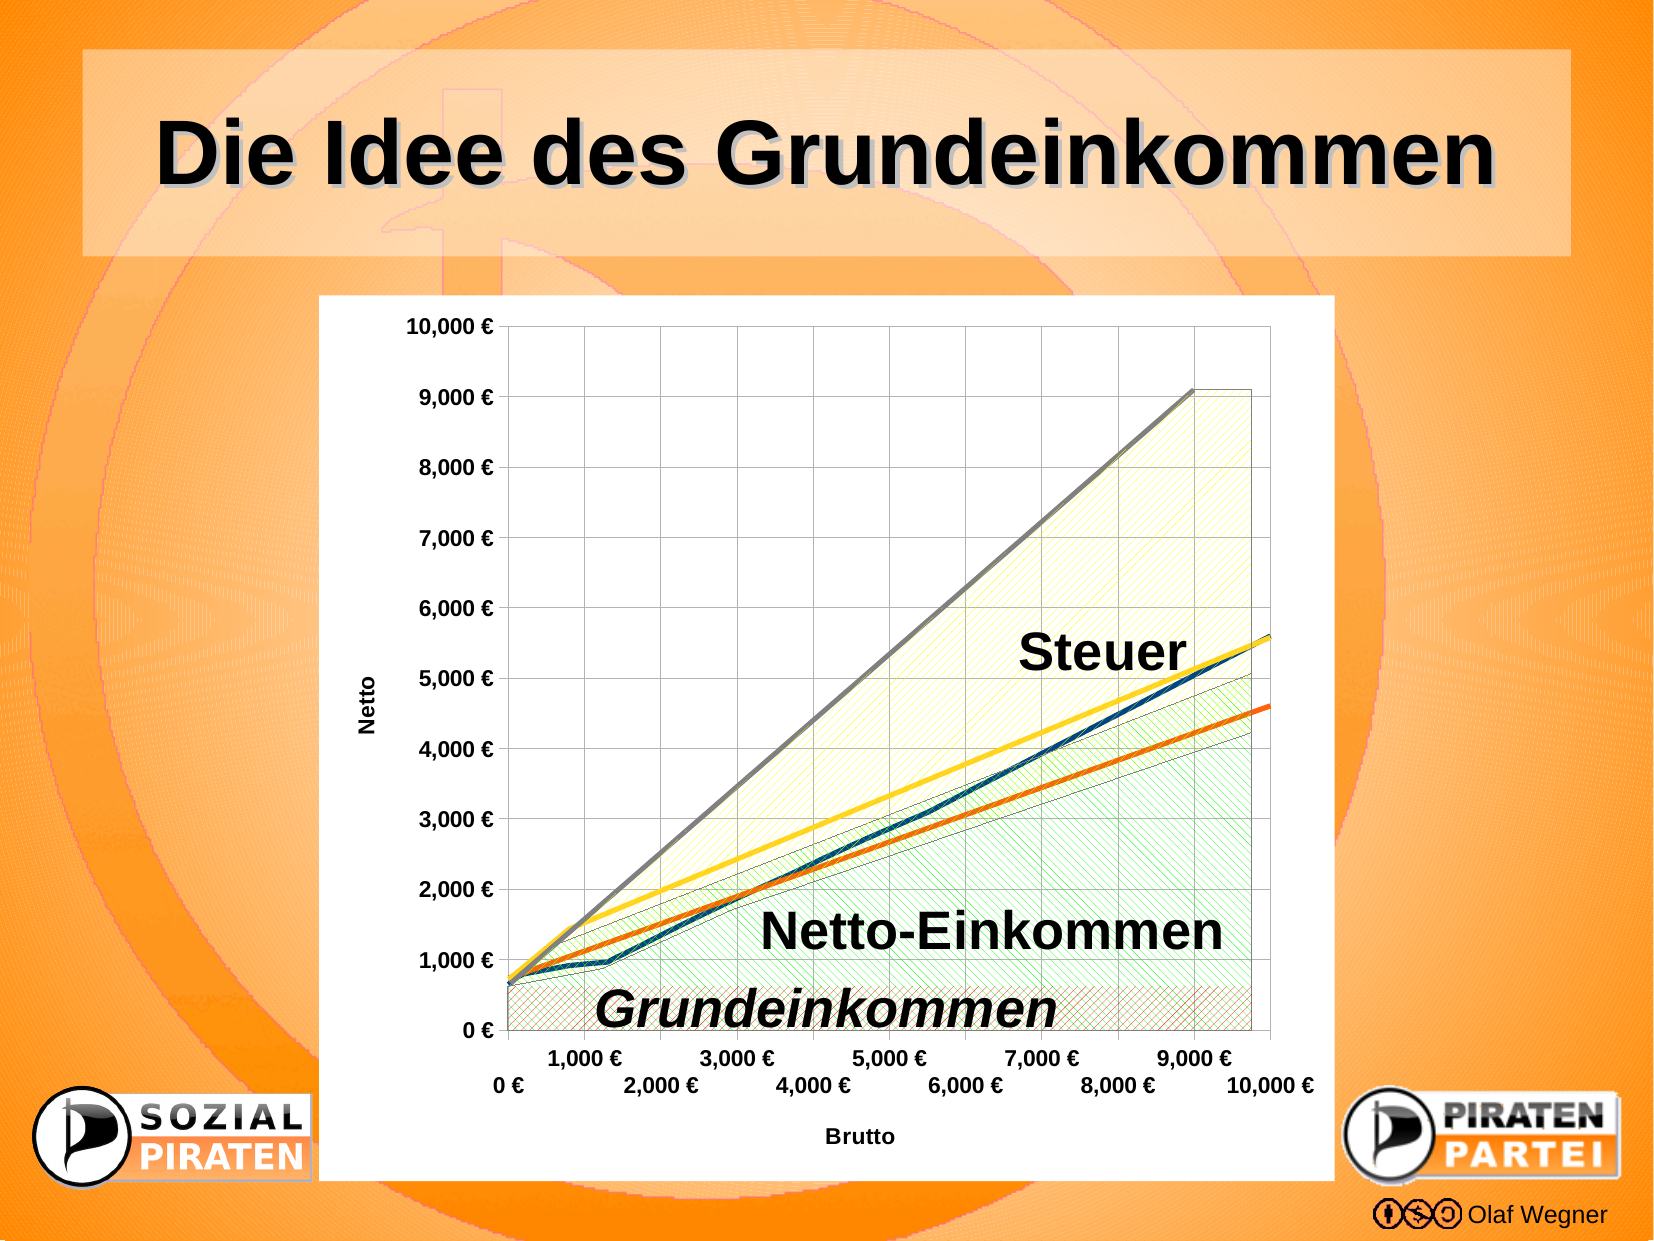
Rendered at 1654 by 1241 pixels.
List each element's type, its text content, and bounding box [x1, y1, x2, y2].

text_box Olaf Wegner [1452, 1193, 1623, 1237]
text_box Grundeinkommen [579, 971, 1075, 1047]
text_box Steuer [1003, 614, 1203, 690]
title Die Idee des Grundeinkommen [82, 49, 1571, 257]
text_box Netto-Einkommen [745, 893, 1241, 969]
text_box [507, 389, 1252, 1031]
picture [29, 0, 1623, 1241]
chart [319, 295, 1335, 1182]
